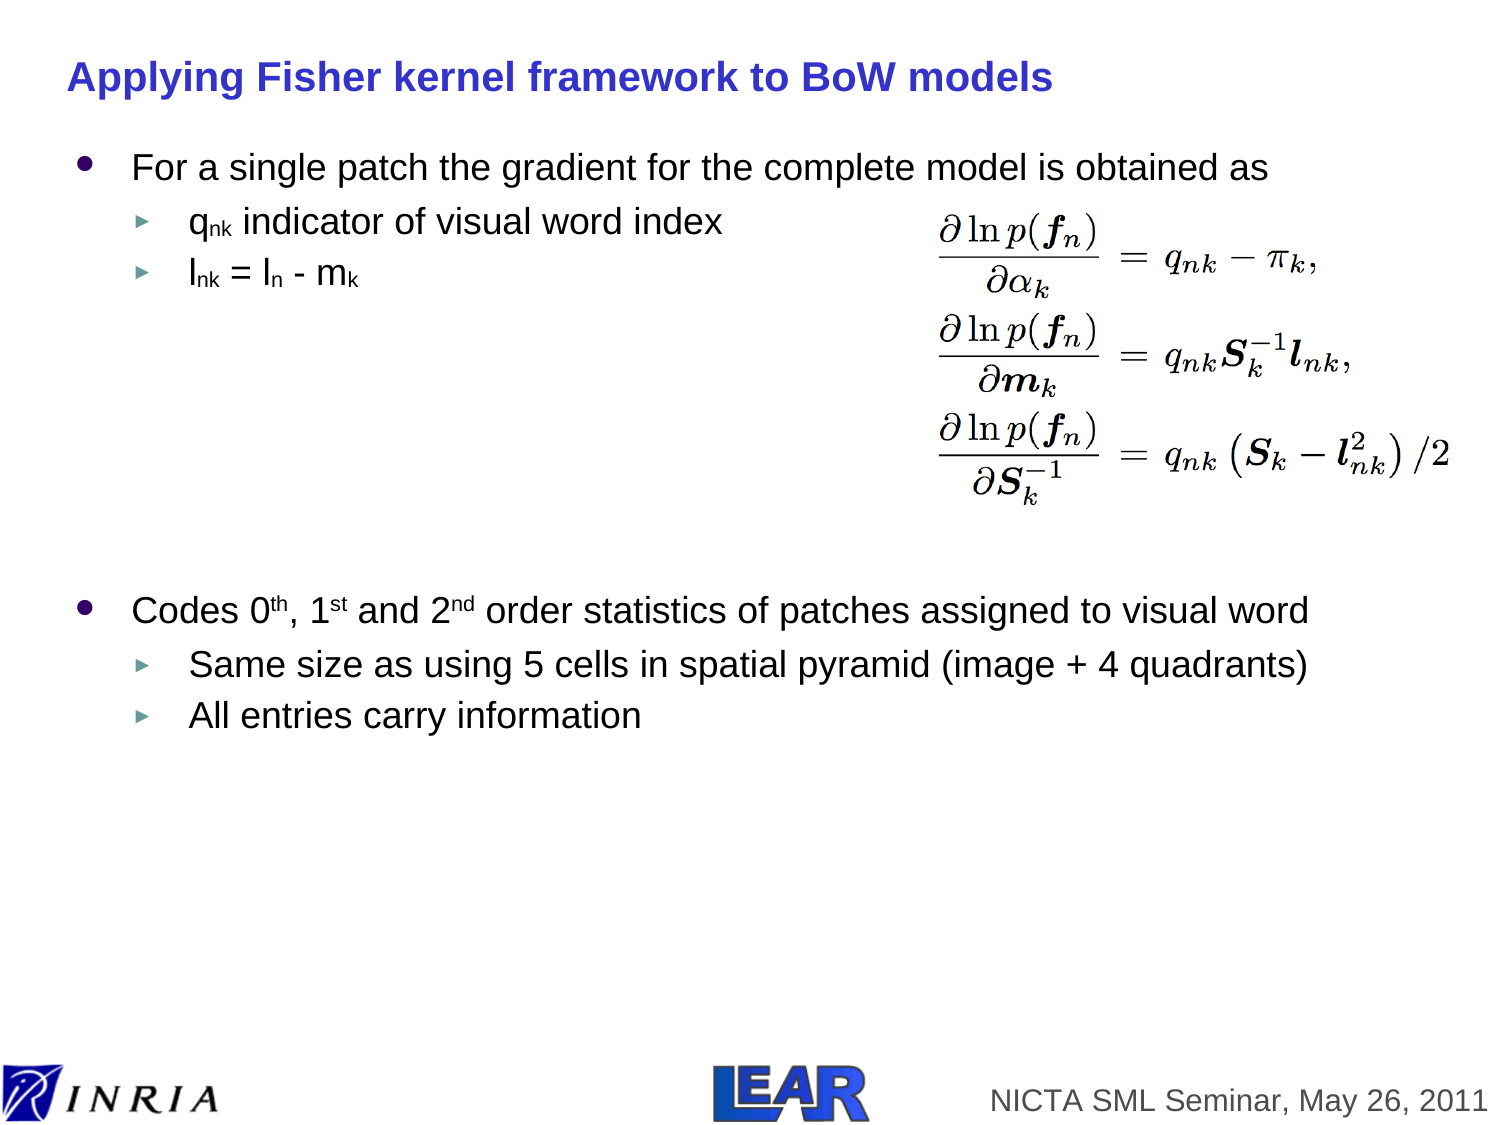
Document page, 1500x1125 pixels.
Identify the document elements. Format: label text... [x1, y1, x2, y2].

list For a single patch the gradient for the complete model is obtained as qnk indicator of visual word index lnk = ln - mk Codes 0th, 1st and 2nd order statistics of patches assigned to visual word Same size as using 5 cells in spatial pyramid (image + 4 quadrants) All entries carry information [75, 146, 1430, 1024]
picture [0, 1050, 361, 1125]
title Applying Fisher kernel framework to BoW models [51, 34, 1459, 118]
picture [926, 208, 1453, 512]
picture [709, 1063, 872, 1124]
